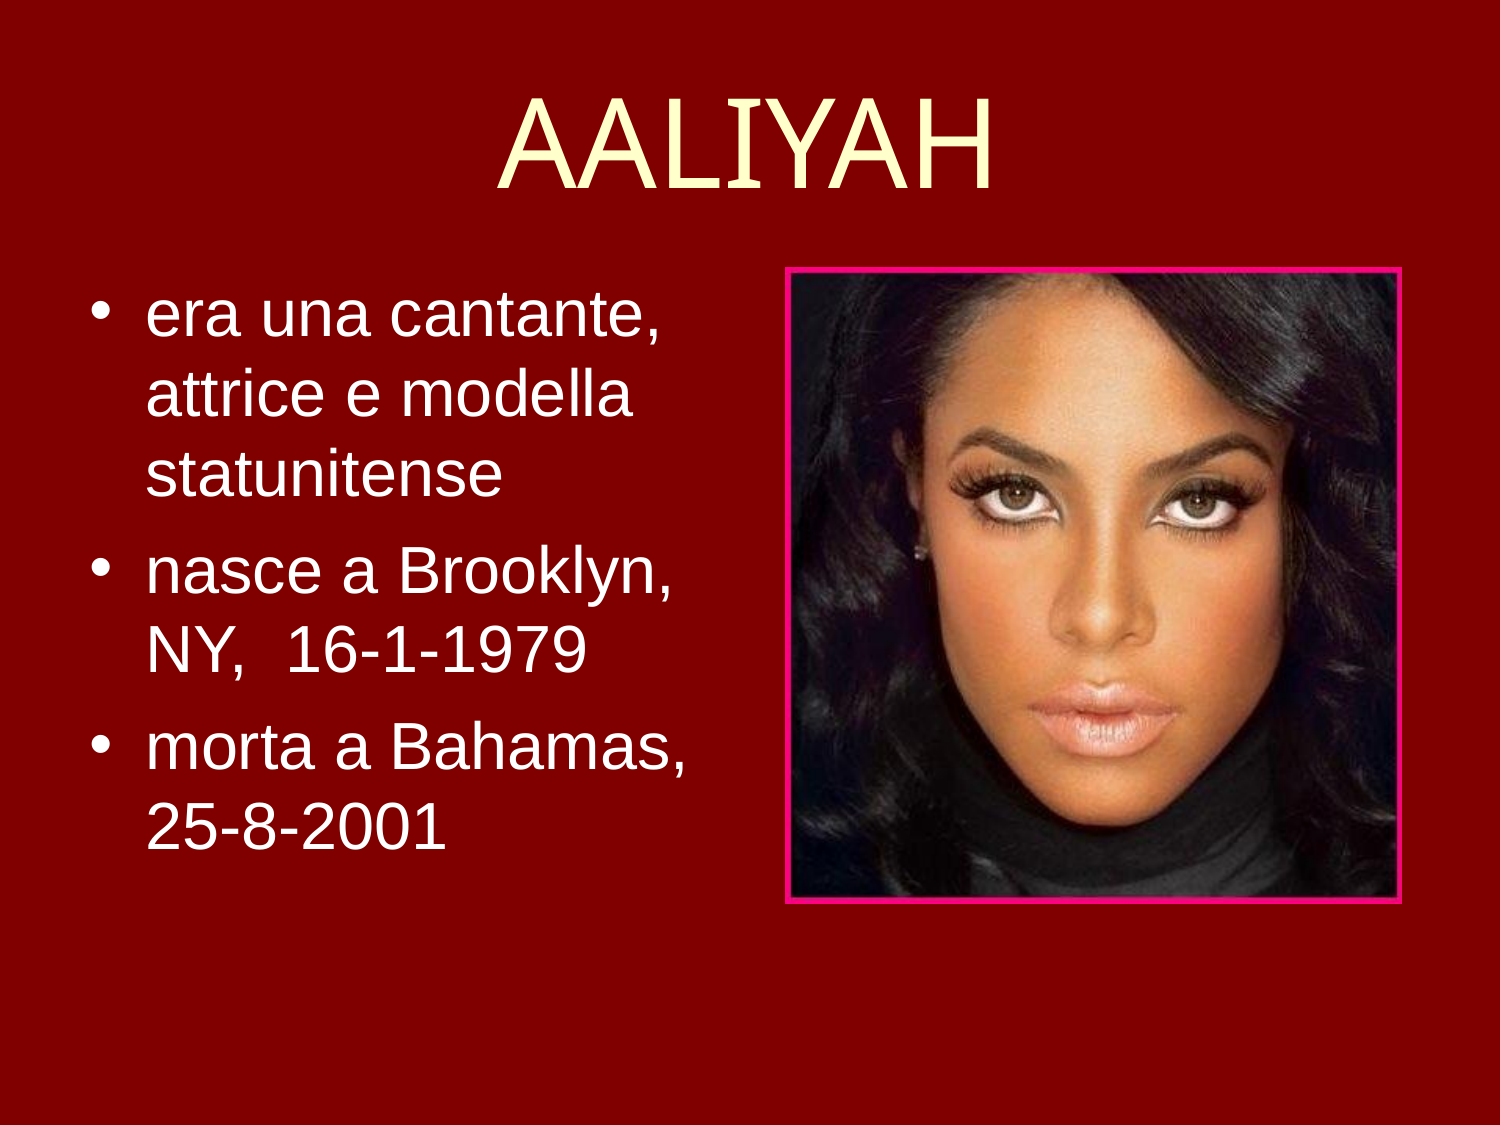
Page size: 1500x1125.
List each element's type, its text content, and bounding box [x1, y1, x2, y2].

text_box AALIYAH [74, 45, 1425, 233]
picture [785, 267, 1402, 904]
text_box era una cantante, attrice e modella statunitense nasce a Brooklyn, NY, 16-1-1979 morta a Bahamas, 25-8-2001 [74, 262, 738, 1005]
